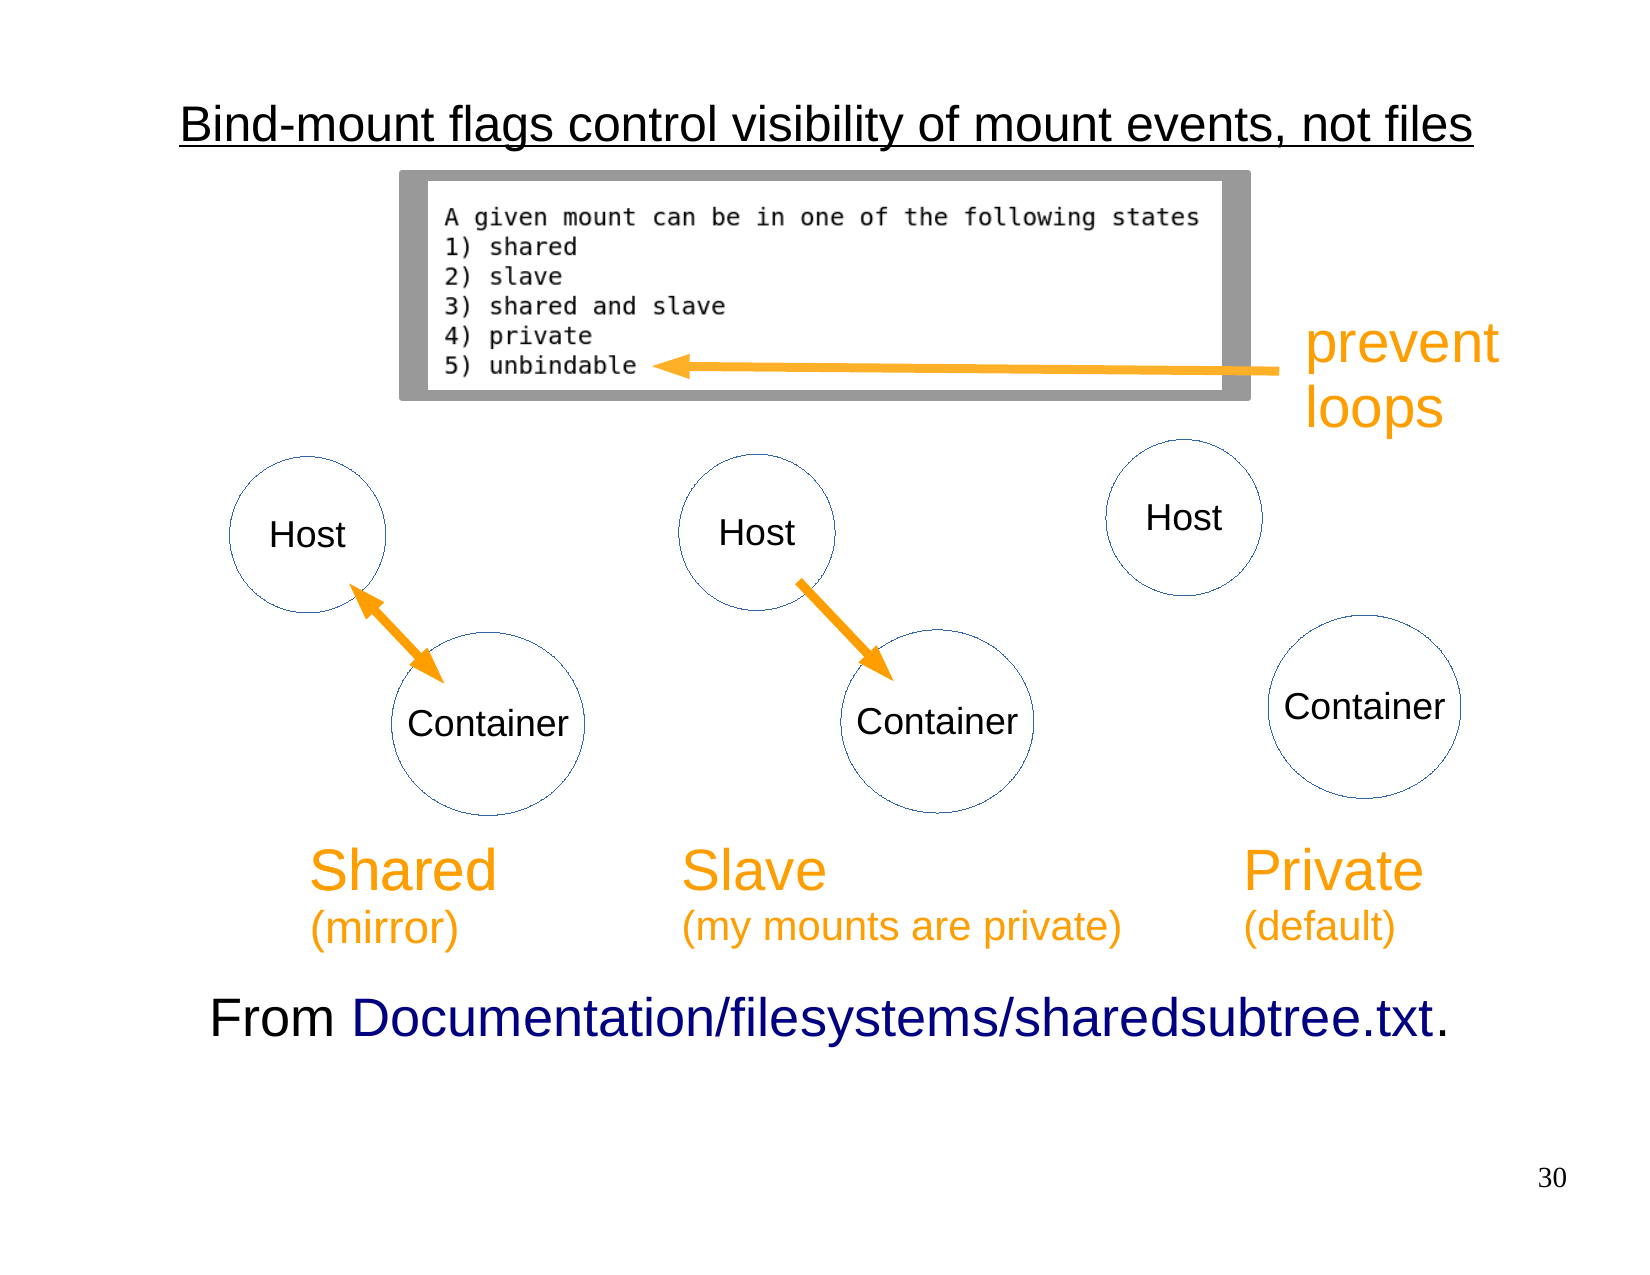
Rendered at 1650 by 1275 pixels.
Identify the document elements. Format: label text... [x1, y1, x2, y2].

text_box [1222, 198, 1249, 366]
text_box prevent loops [1290, 302, 1516, 448]
text_box Container [841, 693, 1034, 750]
text_box Container [392, 695, 584, 753]
text_box Shared (mirror) [295, 830, 514, 962]
text_box [401, 198, 1249, 398]
title Bind-mount flags control visibility of mount events, not files [86, 50, 1568, 198]
text_box Slave (my mounts are private) [666, 830, 1138, 957]
picture [428, 198, 1222, 390]
text_box From Documentation/filesystems/sharedsubtree.txt. [191, 977, 1469, 1059]
text_box Host [254, 506, 361, 564]
text_box Container [1268, 678, 1461, 736]
text_box Private (default) [1228, 830, 1440, 962]
text_box Host [703, 503, 811, 561]
text_box Host [1130, 489, 1238, 547]
